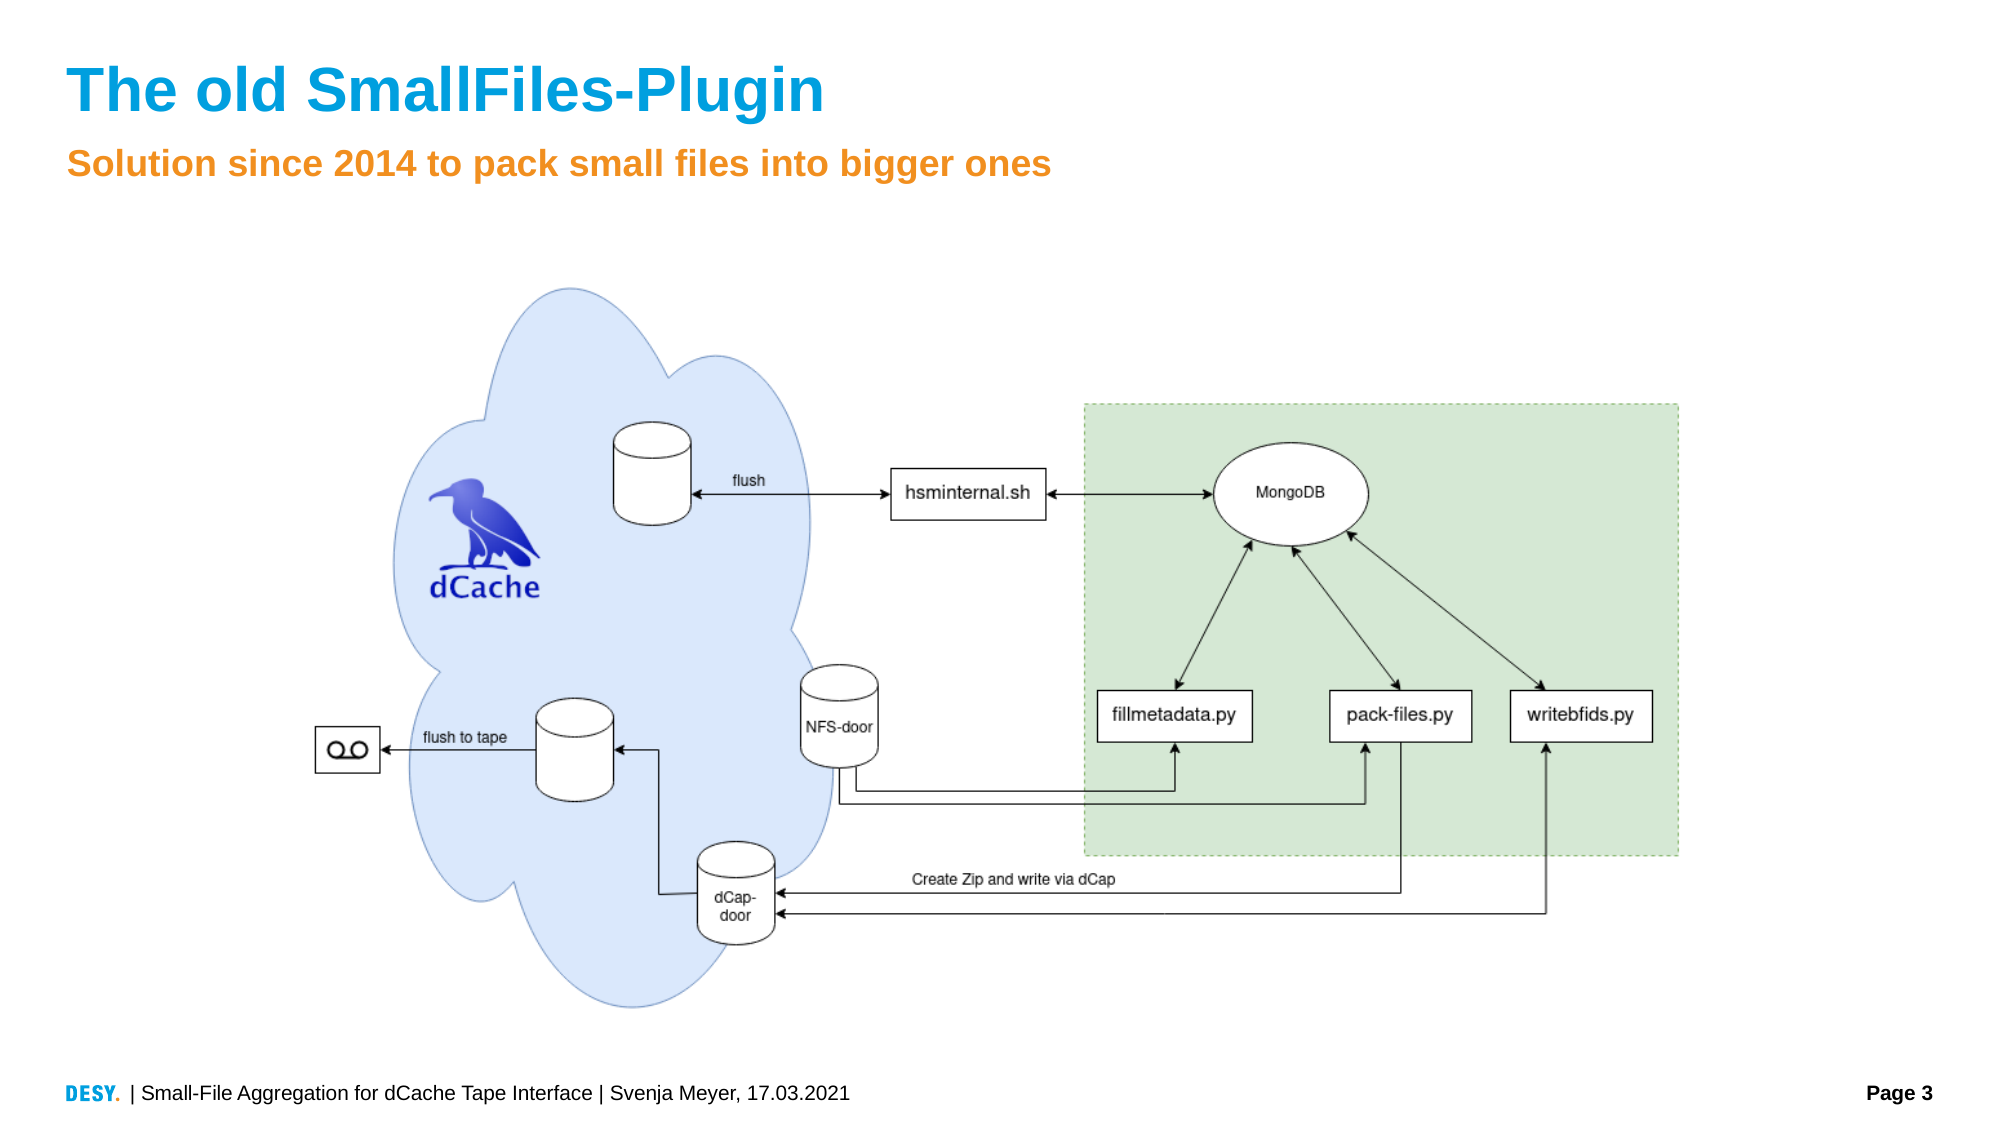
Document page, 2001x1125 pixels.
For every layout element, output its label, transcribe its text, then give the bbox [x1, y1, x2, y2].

title The old SmallFiles-Plugin [66, 57, 1933, 132]
list Solution since 2014 to pack small files into bigger ones [66, 134, 1933, 197]
picture [302, 197, 1692, 1063]
footer | Small-File Aggregation for dCache Tape Interface | Svenja Meyer, 17.03.2021 [129, 1079, 1762, 1111]
